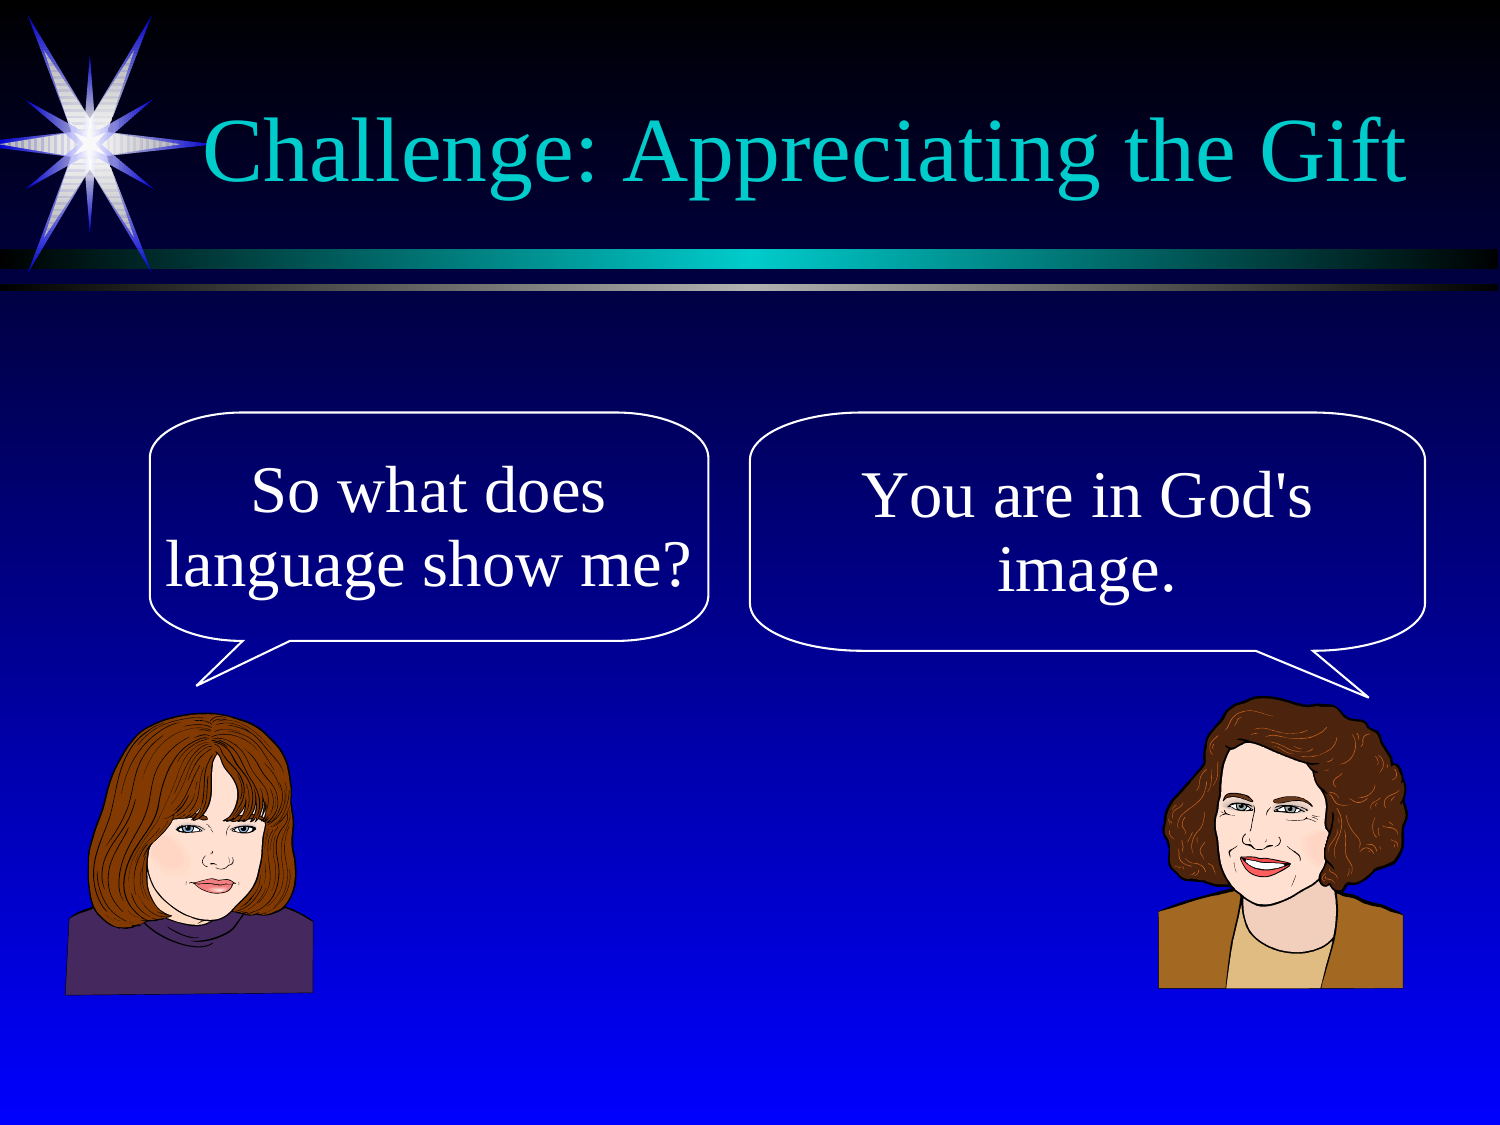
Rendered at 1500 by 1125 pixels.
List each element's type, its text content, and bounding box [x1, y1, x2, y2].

chart [1158, 695, 1408, 989]
text_box So what does language show me? [149, 412, 709, 686]
text_box You are in God's image. [749, 412, 1426, 698]
title Challenge: Appreciating the Gift [187, 56, 1463, 244]
chart [64, 712, 314, 996]
